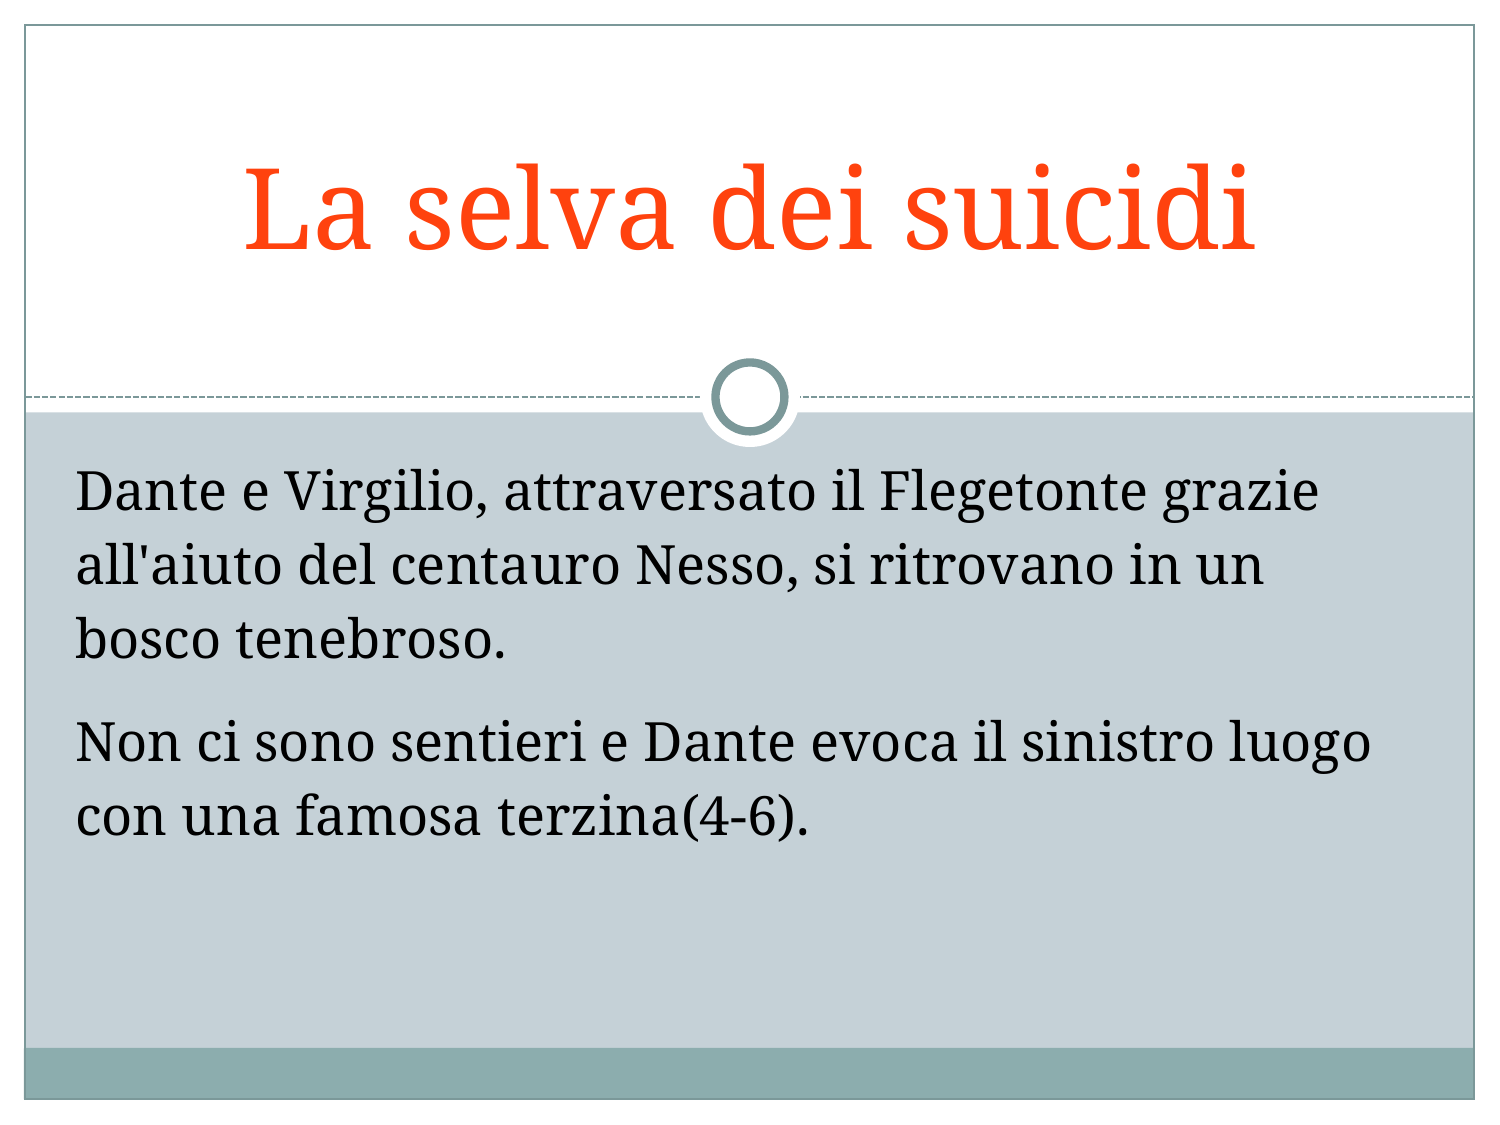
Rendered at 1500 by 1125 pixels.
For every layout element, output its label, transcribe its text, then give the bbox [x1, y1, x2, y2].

list Dante e Virgilio, attraversato il Flegetonte grazie all'aiuto del centauro Nesso, si ritrovano in un bosco tenebroso. Non ci sono sentieri e Dante evoca il sinistro luogo con una famosa terzina(4-6). [75, 452, 1425, 1125]
title La selva dei suicidi [112, 62, 1388, 350]
